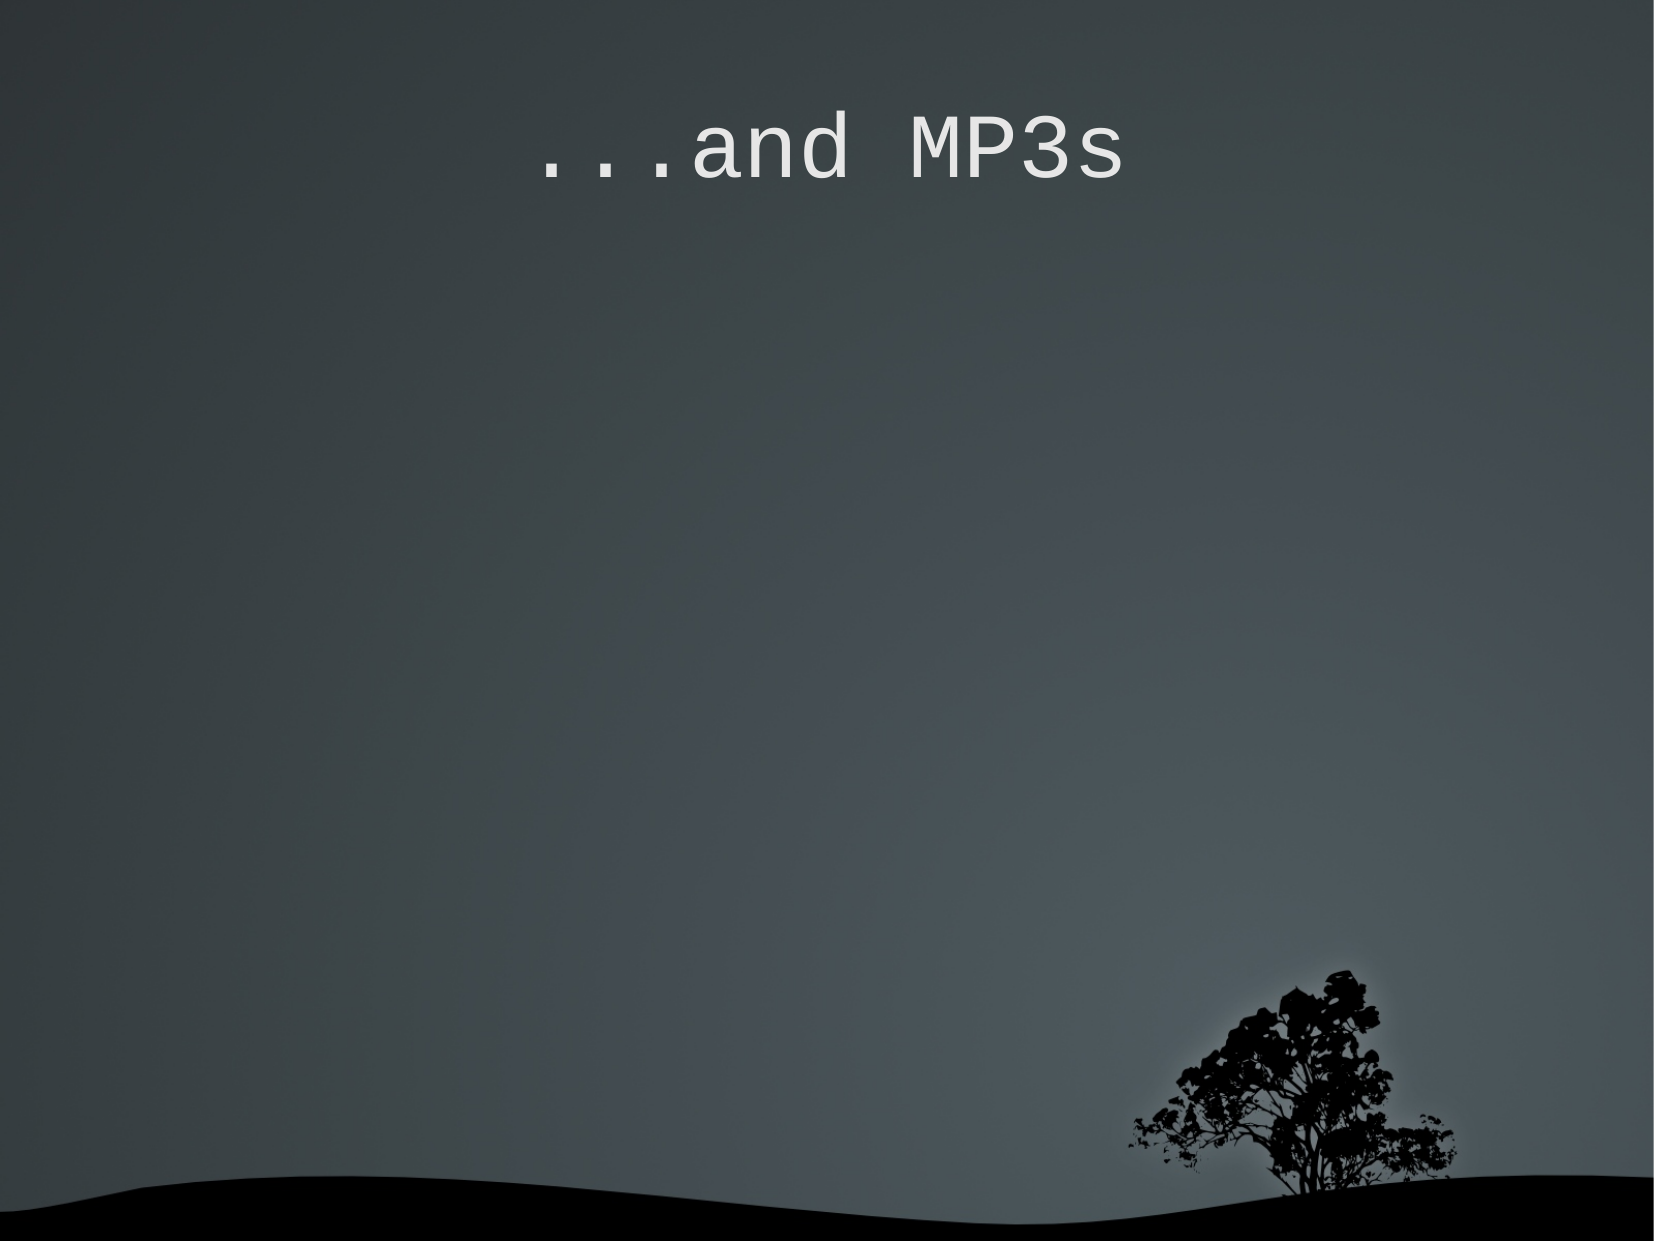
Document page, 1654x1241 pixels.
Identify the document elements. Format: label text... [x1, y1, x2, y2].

picture [0, 0, 1654, 1241]
title ...and MP3s [82, 56, 1571, 250]
list [82, 290, 1571, 1094]
